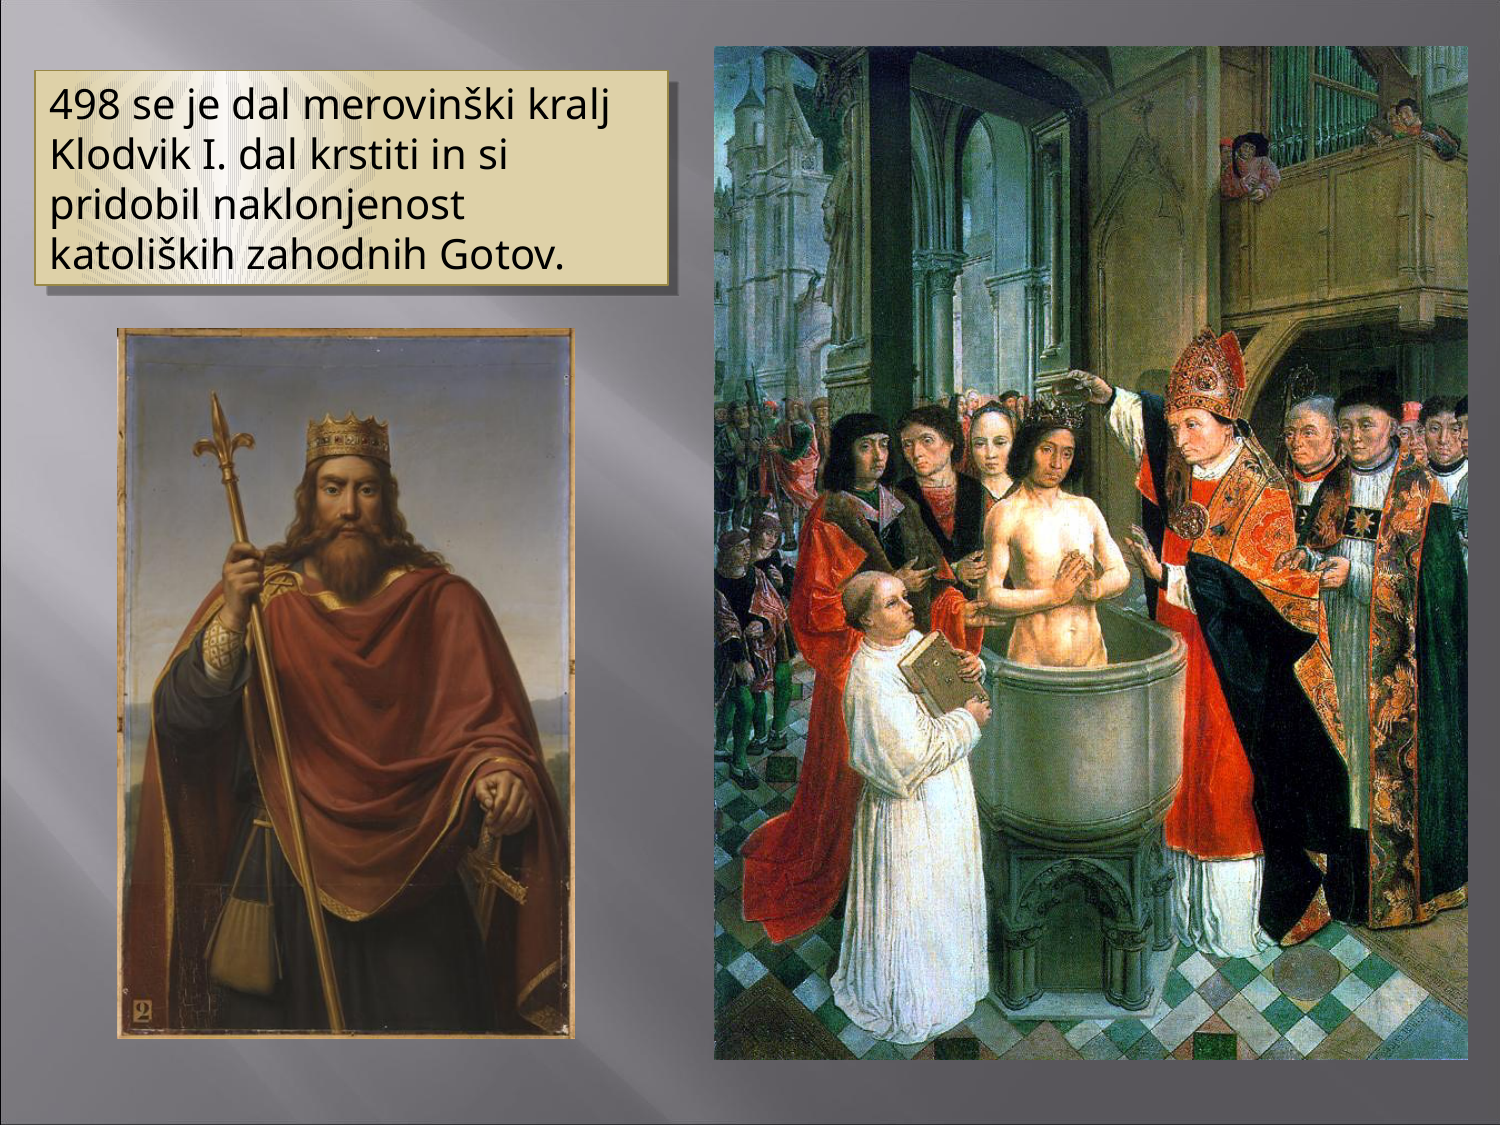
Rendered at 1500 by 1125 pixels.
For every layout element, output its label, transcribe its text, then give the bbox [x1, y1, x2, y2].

text_box 498 se je dal merovinški kralj Klodvik I. dal krstiti in si pridobil naklonjenost katoliških zahodnih Gotov. [35, 70, 668, 286]
picture [0, 0, 1500, 1125]
